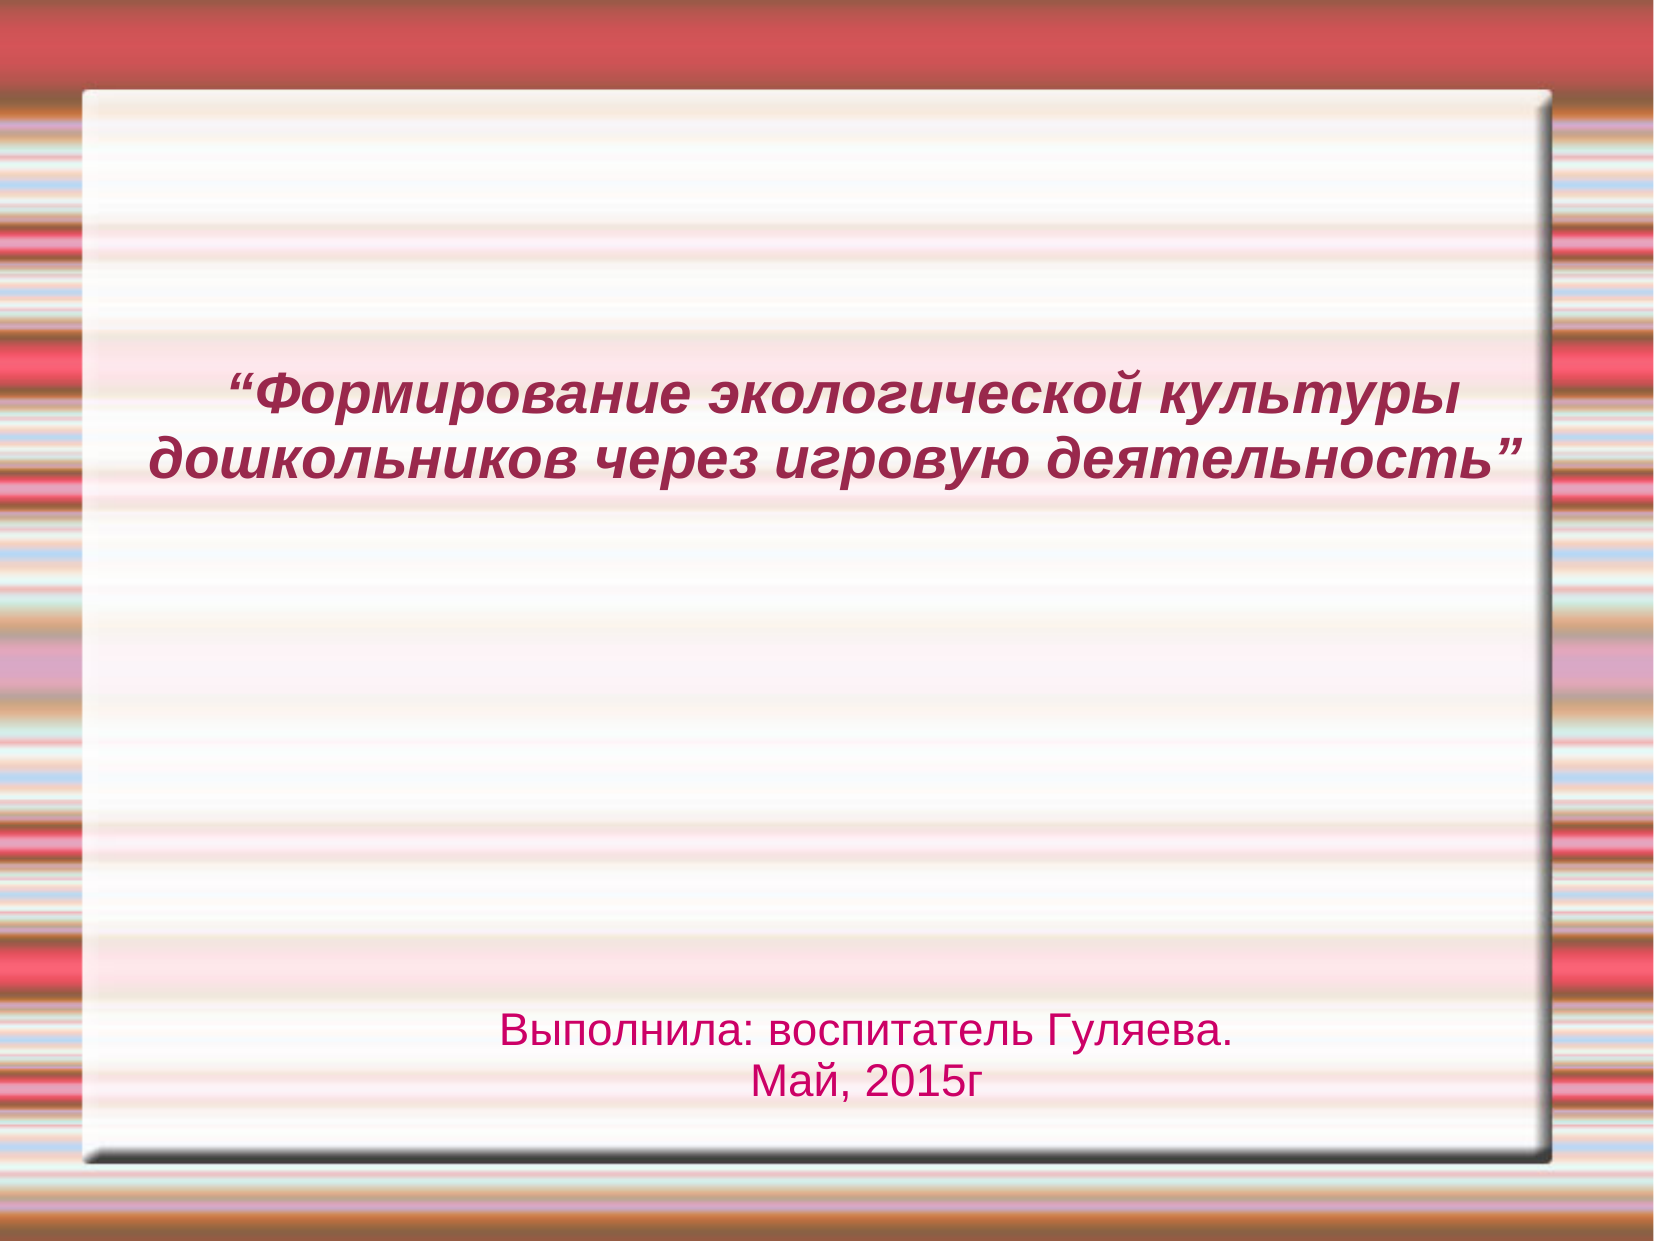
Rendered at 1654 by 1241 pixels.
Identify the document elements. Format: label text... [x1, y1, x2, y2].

picture [0, 0, 1654, 1241]
title “Формирование экологической культуры дошкольников через игровую деятельность” [129, 321, 1542, 529]
list Выполнила: воспитатель Гуляева. Май, 2015г [134, 1003, 1516, 1132]
